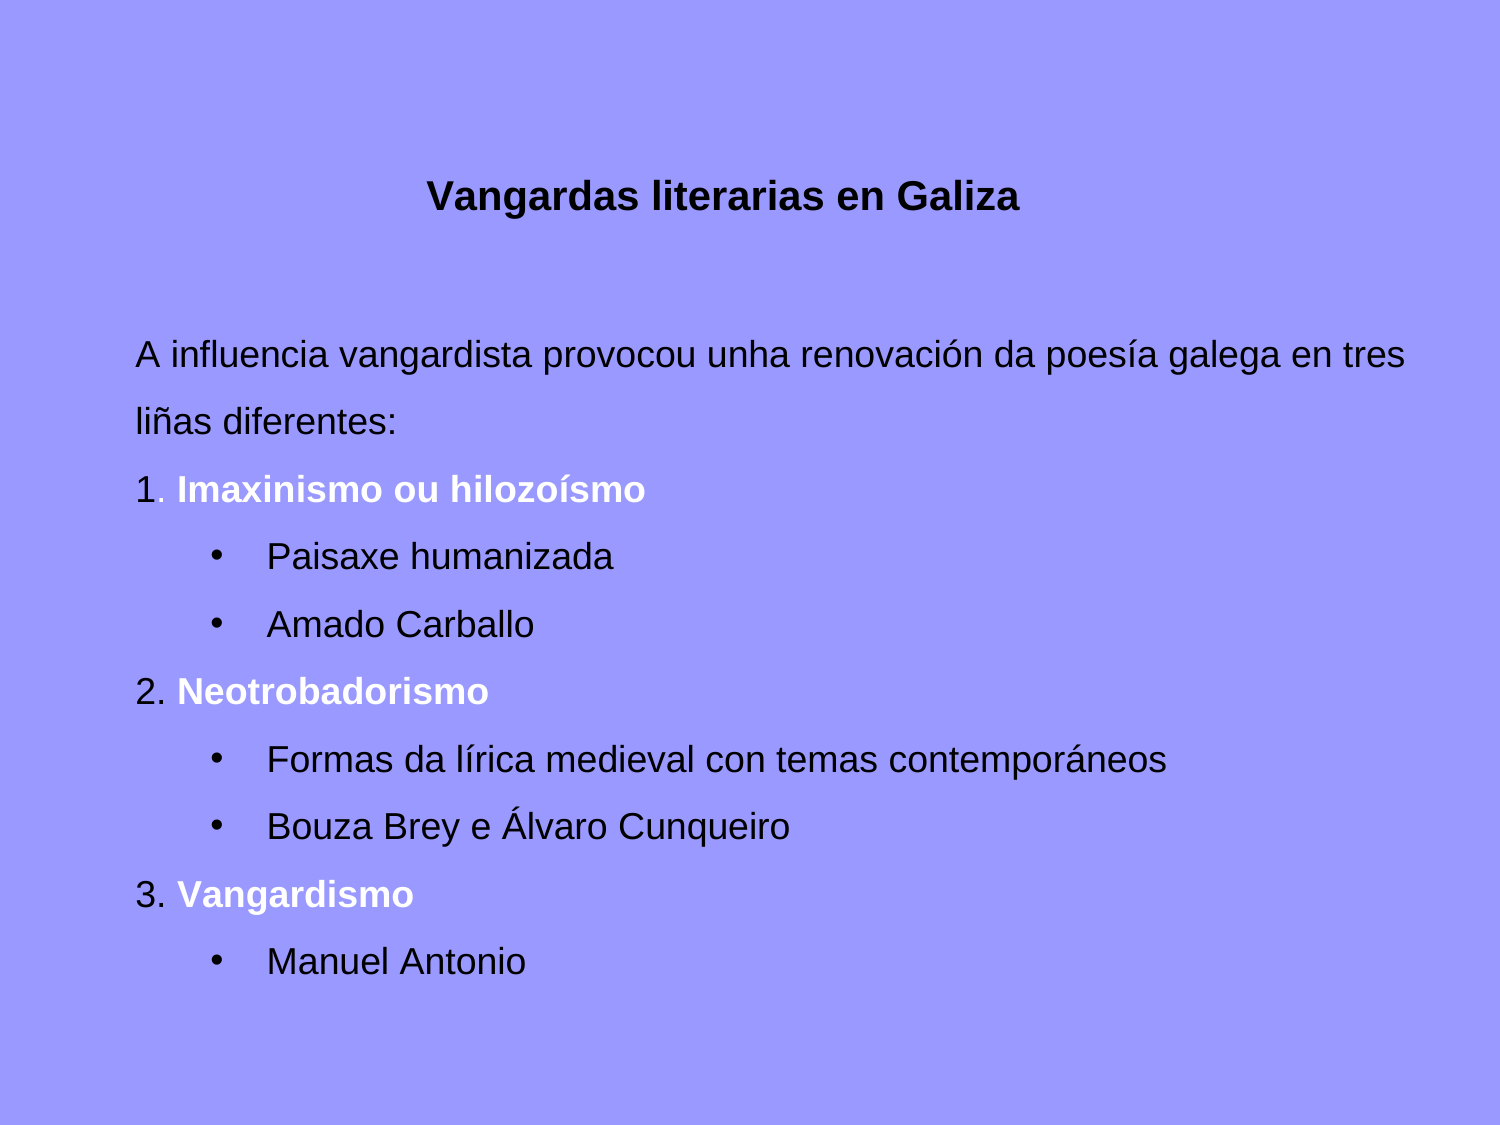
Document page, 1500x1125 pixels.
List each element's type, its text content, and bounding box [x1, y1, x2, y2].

text_box Vangardas literarias en Galiza [411, 160, 1035, 227]
text_box A influencia vangardista provocou unha renovación da poesía galega en tres liñas diferentes: 1. Imaxinismo ou hilozoísmo Paisaxe humanizada Amado Carballo 2. Neotrobadorismo Formas da lírica medieval con temas contemporáneos Bouza Brey e Álvaro Cunqueiro 3. Vangardismo Manuel Antonio [120, 299, 1500, 990]
